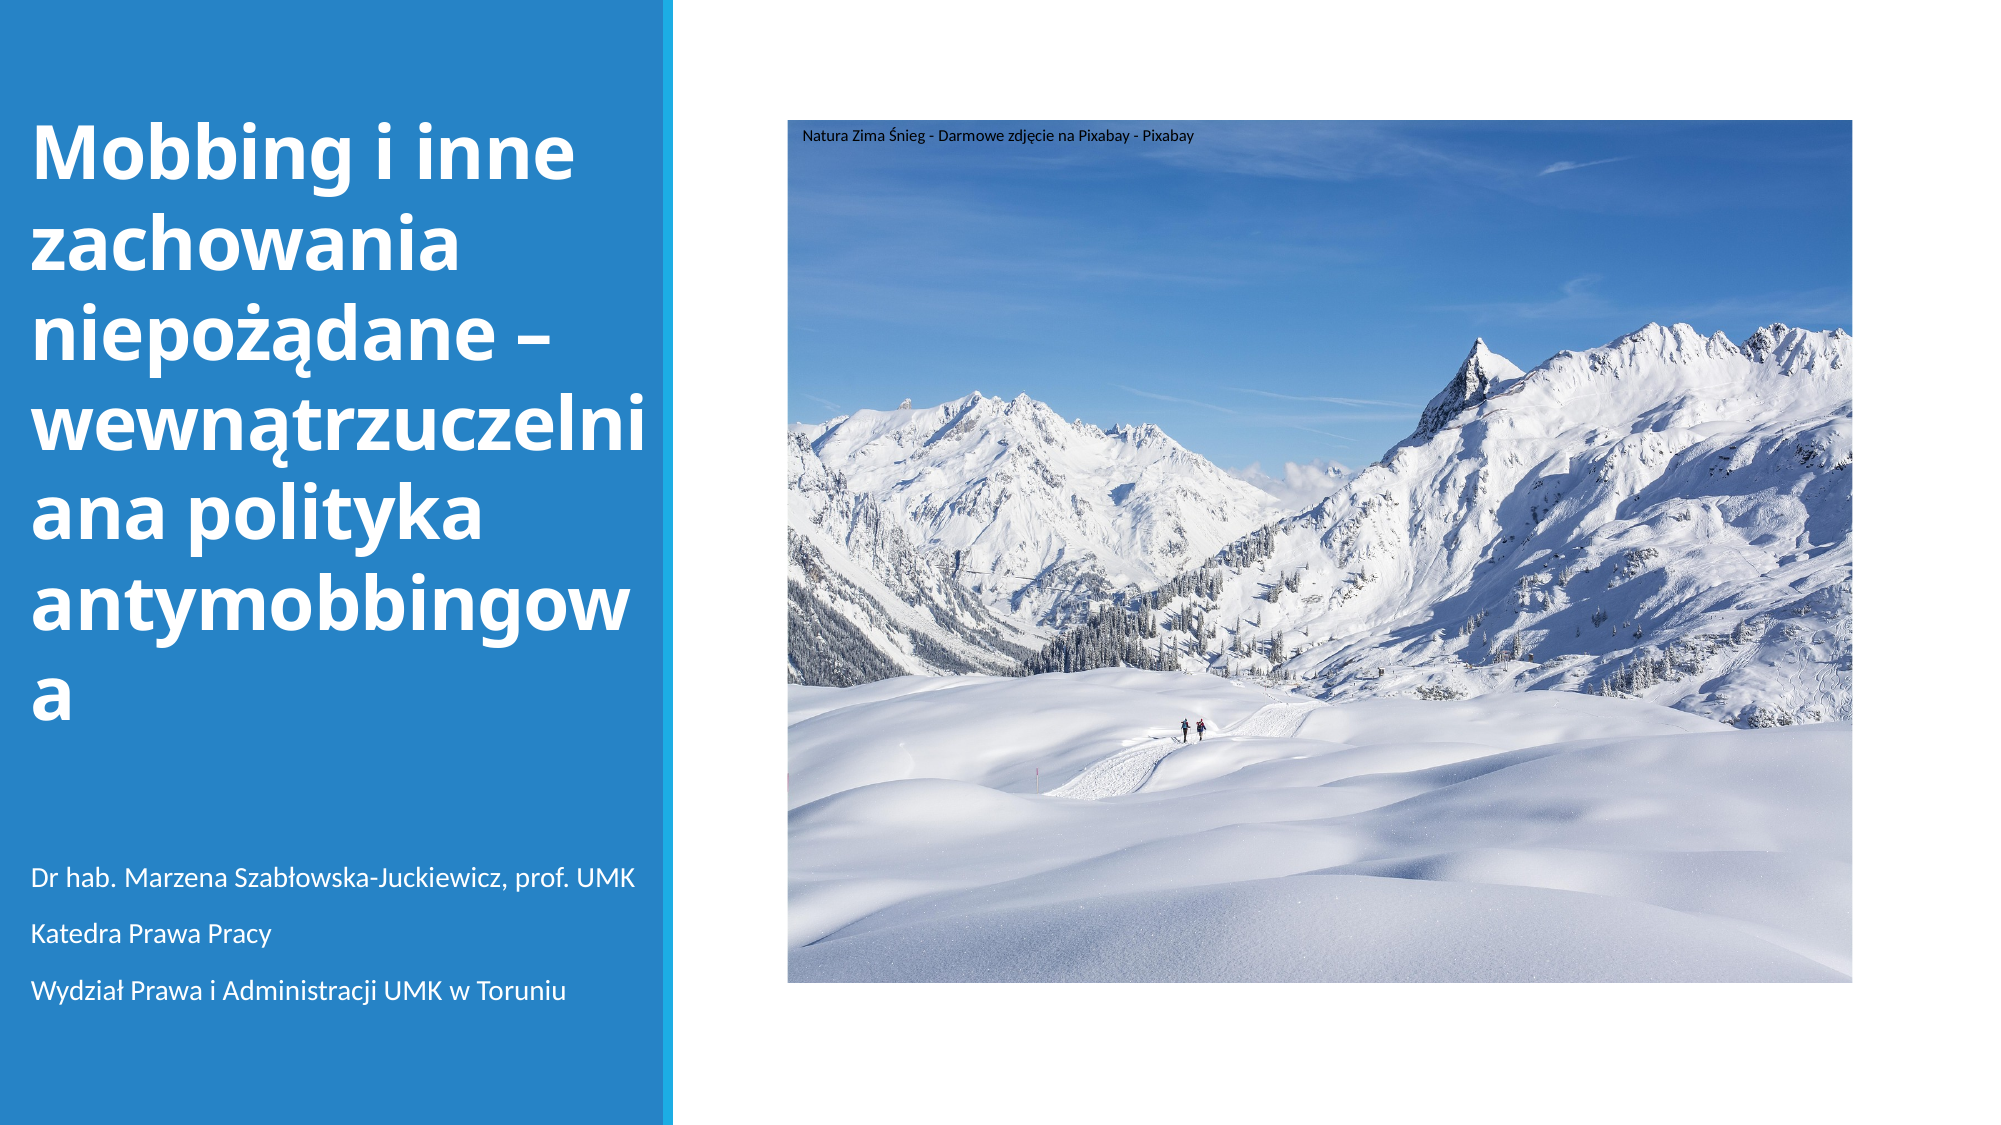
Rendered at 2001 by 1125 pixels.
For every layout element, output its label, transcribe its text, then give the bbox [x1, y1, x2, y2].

title Mobbing i inne zachowania niepożądane – wewnątrzuczelniana polityka antymobbingowa [15, 97, 670, 692]
list Natura Zima Śnieg - Darmowe zdjęcie na Pixabay - Pixabay [787, 120, 1853, 983]
list Dr hab. Marzena Szabłowska-Juckiewicz, prof. UMK Katedra Prawa Pracy Wydział Prawa i Administracji UMK w Toruniu [15, 854, 670, 1035]
